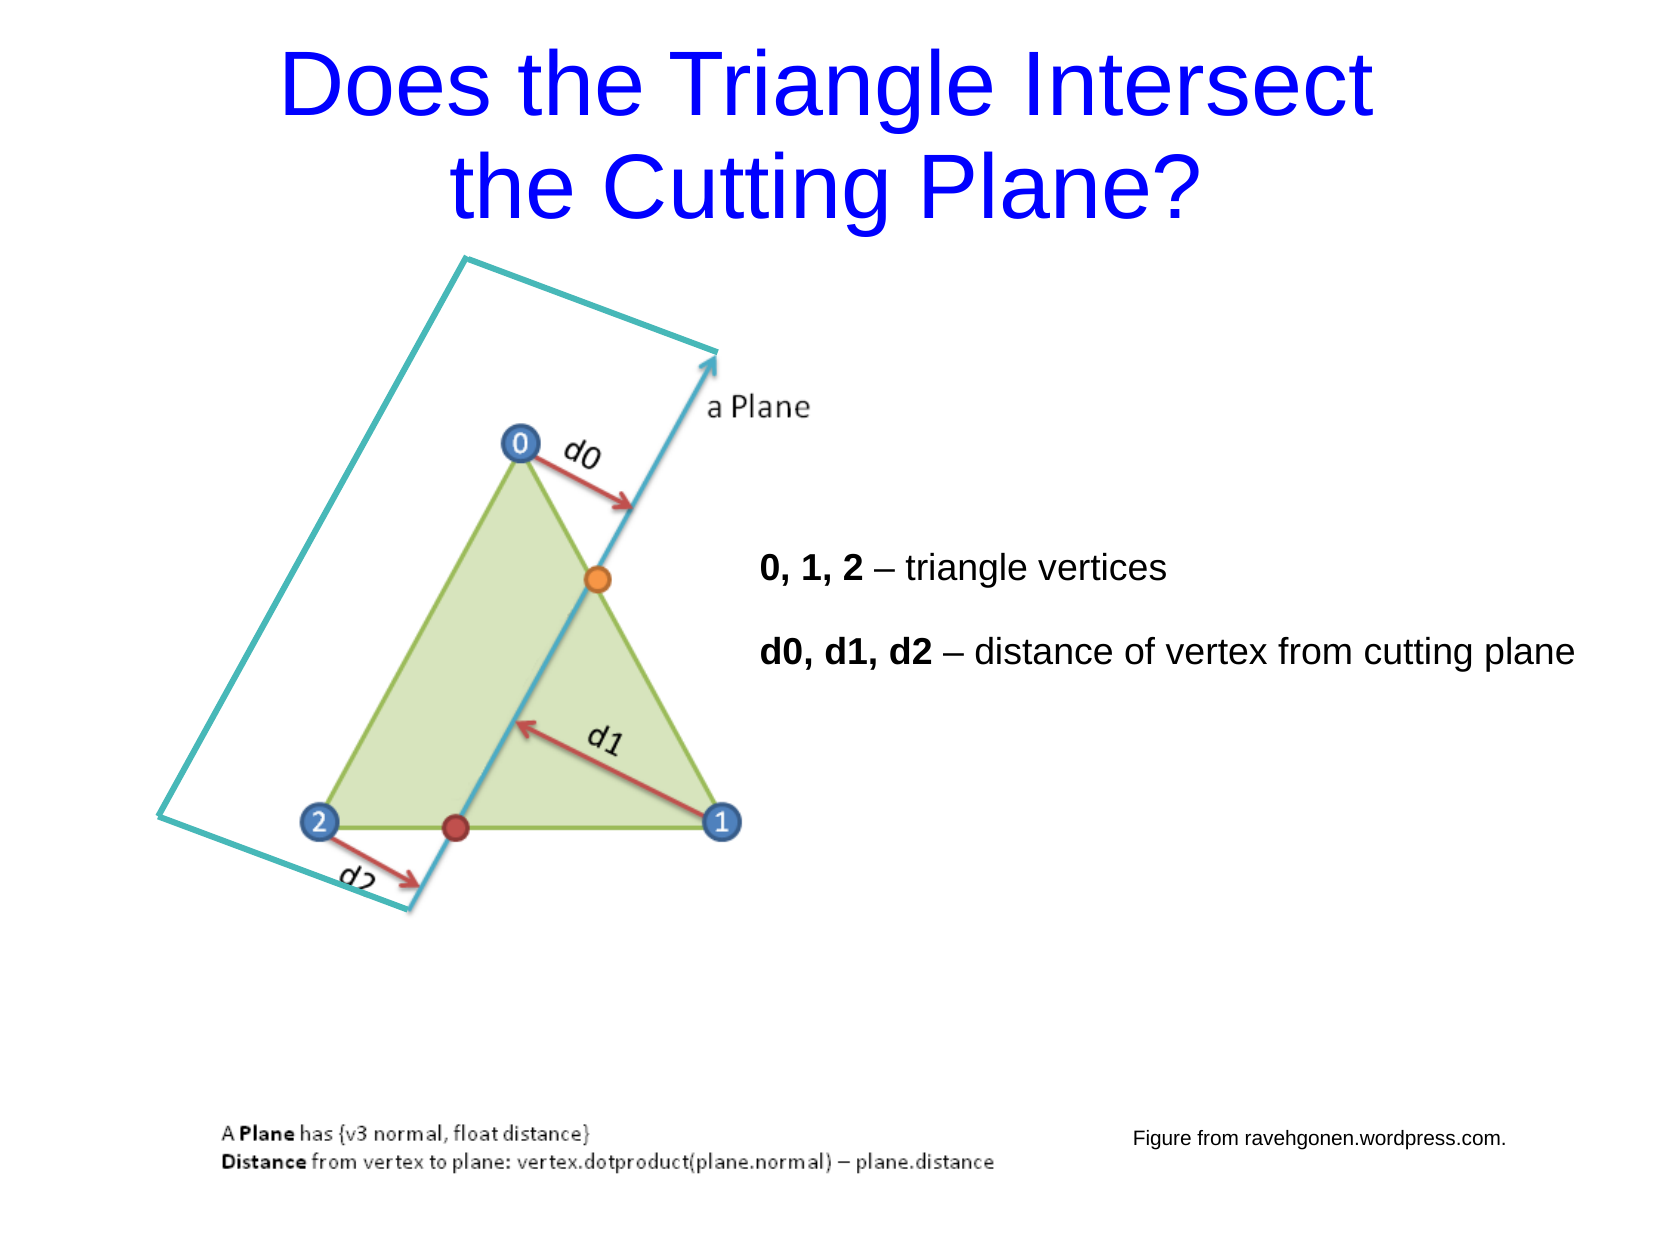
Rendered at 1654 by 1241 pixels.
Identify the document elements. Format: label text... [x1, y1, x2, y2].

text_box 0, 1, 2 – triangle vertices d0, d1, d2 – distance of vertex from cutting plane [744, 538, 1603, 680]
text_box Figure from ravehgonen.wordpress.com. [1118, 1119, 1579, 1158]
title Does the Triangle Intersect the Cutting Plane? [82, 31, 1571, 239]
picture [183, 141, 1603, 1206]
